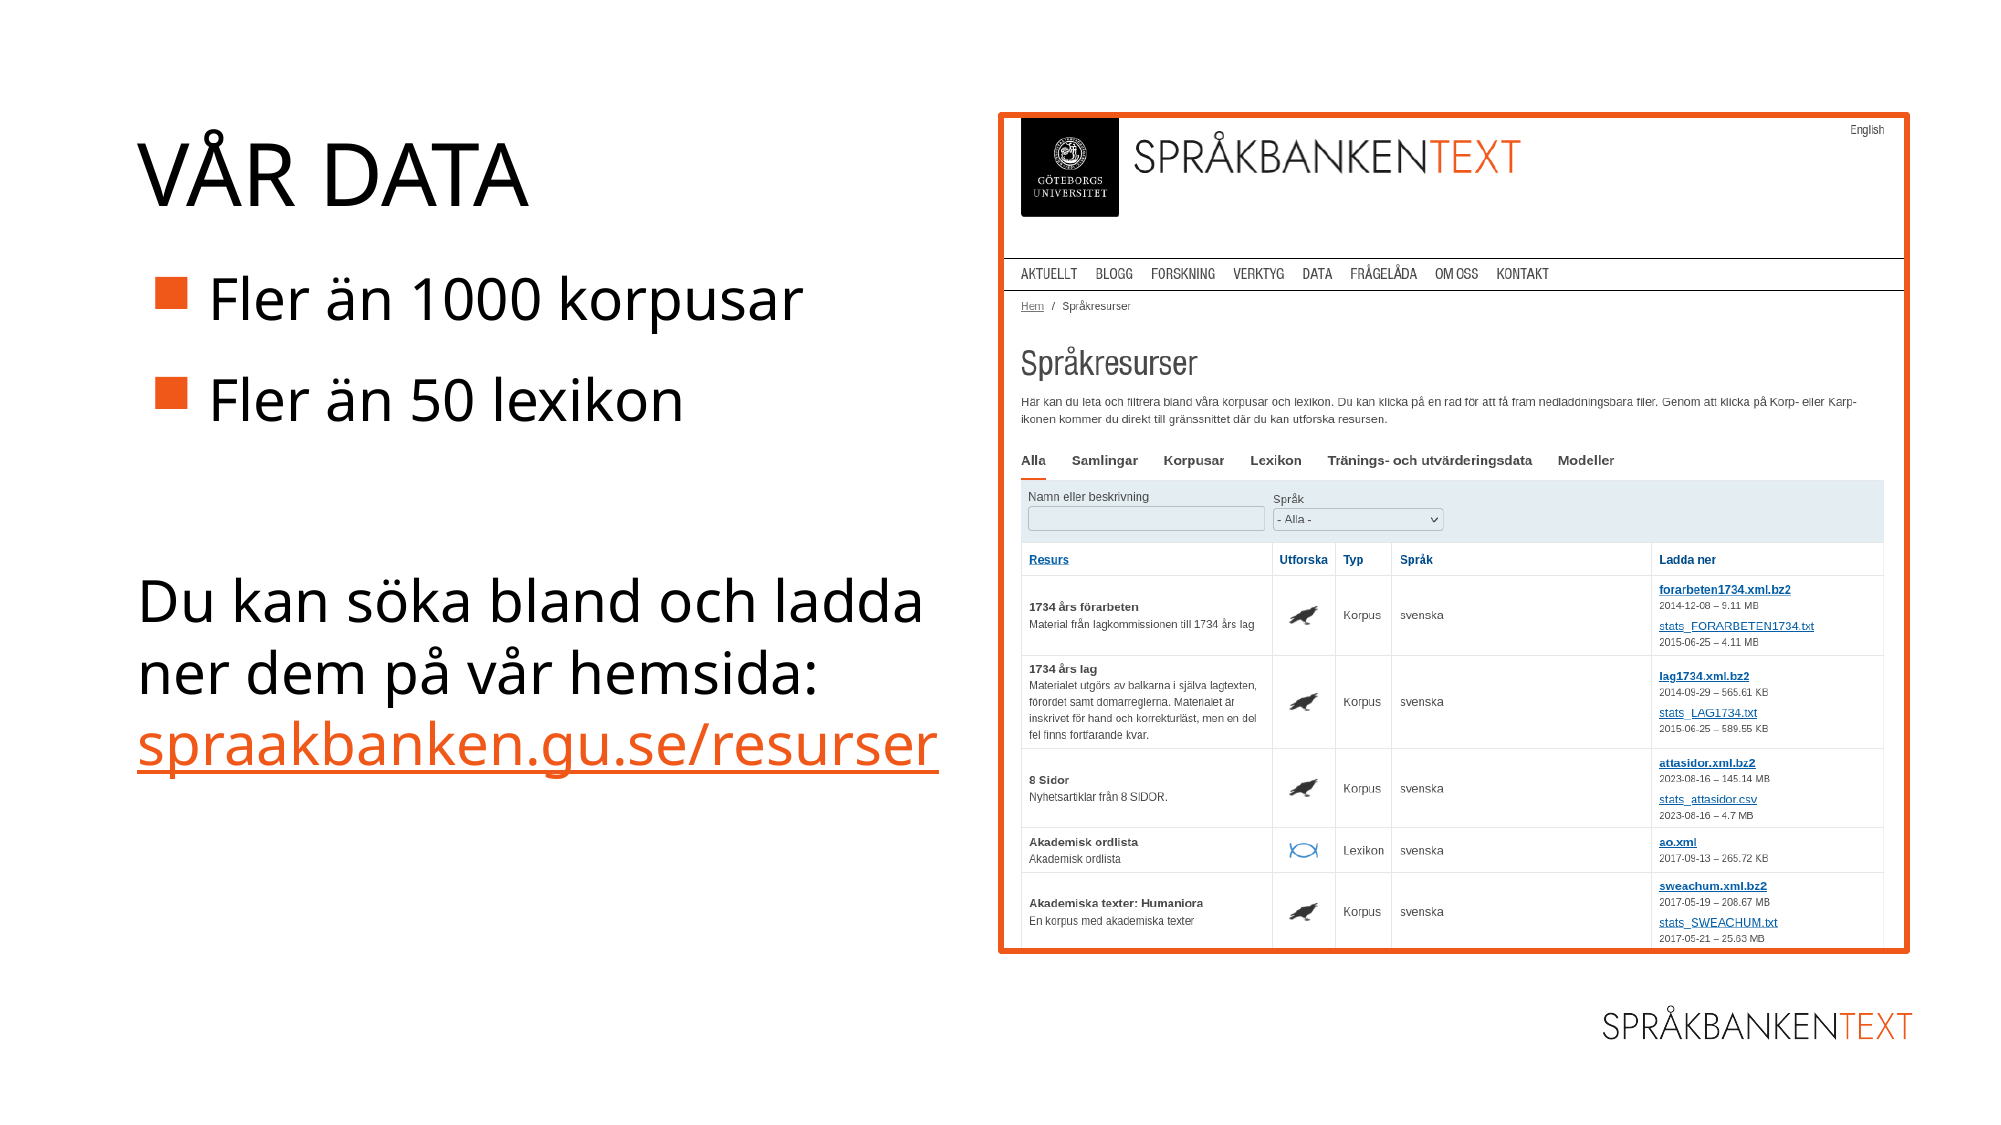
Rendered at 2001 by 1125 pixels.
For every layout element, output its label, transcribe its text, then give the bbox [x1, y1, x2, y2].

title Vår data [137, 109, 1863, 236]
list Fler än 1000 korpusar Fler än 50 lexikon Du kan söka bland och ladda ner dem på vår hemsida: spraakbanken.gu.se/resurser [137, 263, 945, 1003]
picture [1003, 118, 1904, 948]
picture [1600, 998, 1959, 1125]
